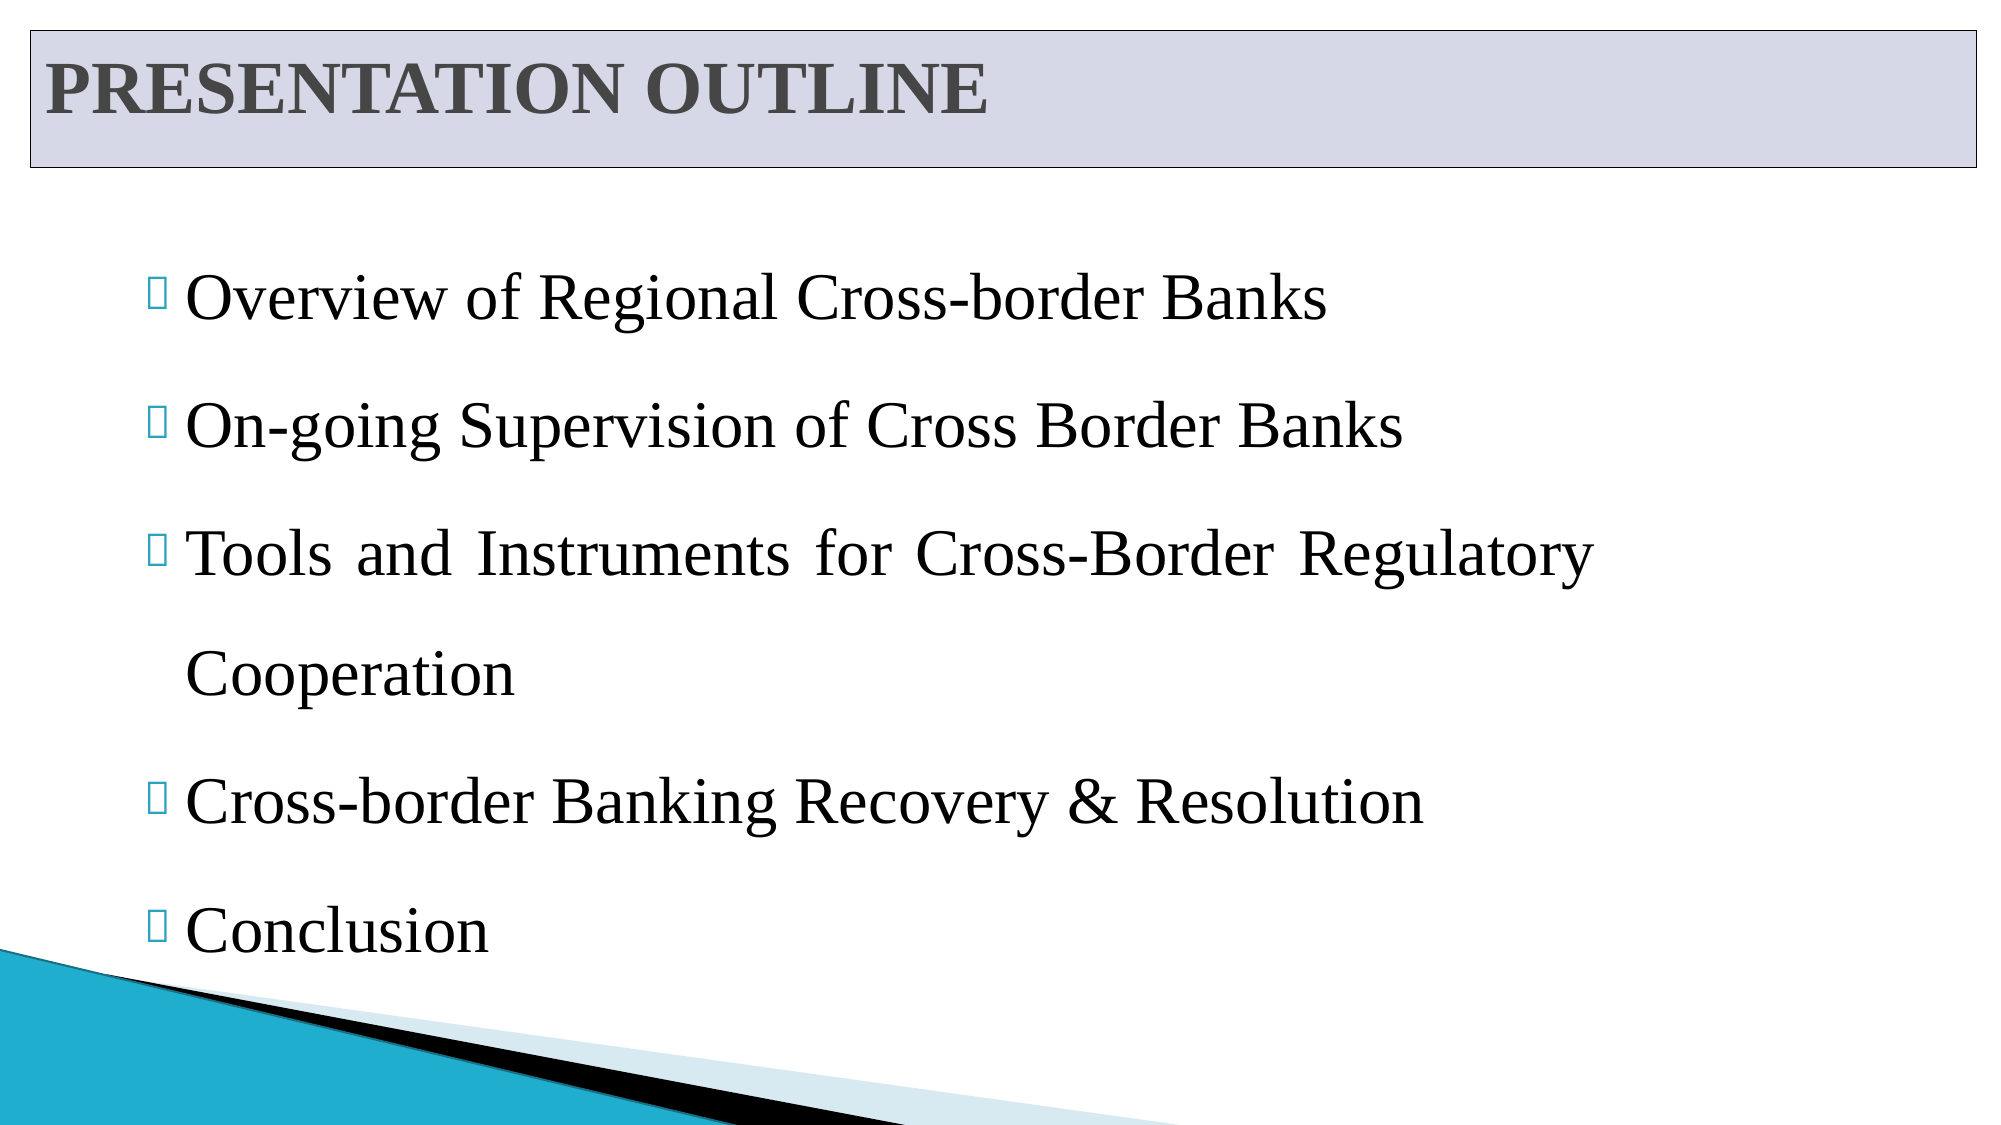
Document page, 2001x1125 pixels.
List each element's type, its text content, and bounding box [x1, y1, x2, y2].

title PRESENTATION OUTLINE [30, 30, 1977, 168]
list Overview of Regional Cross-border Banks On-going Supervision of Cross Border Banks Tools and Instruments for Cross-Border Regulatory Cooperation Cross-border Banking Recovery & Resolution Conclusion [111, 205, 1613, 1031]
